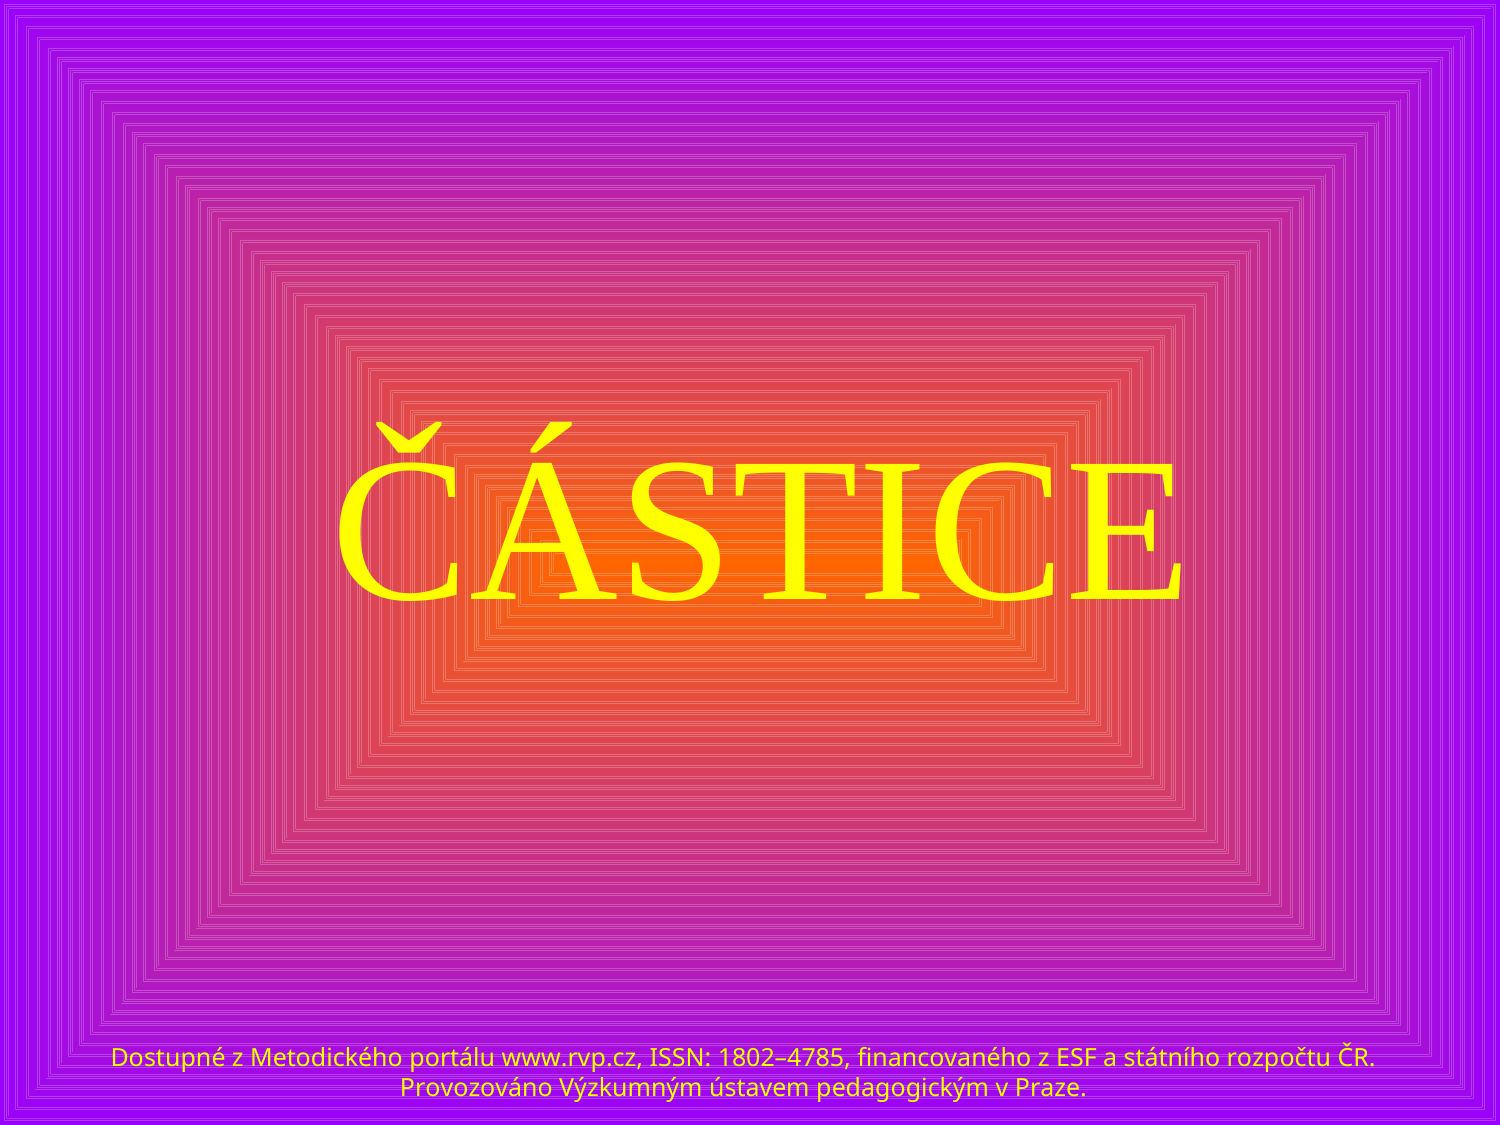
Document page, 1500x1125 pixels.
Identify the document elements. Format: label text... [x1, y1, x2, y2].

text_box ČÁSTICE [100, 385, 1424, 649]
text_box Dostupné z Metodického portálu www.rvp.cz, ISSN: 1802–4785, financovaného z ESF a státního rozpočtu ČR. Provozováno Výzkumným ústavem pedagogickým v Praze. [35, 1041, 1454, 1102]
